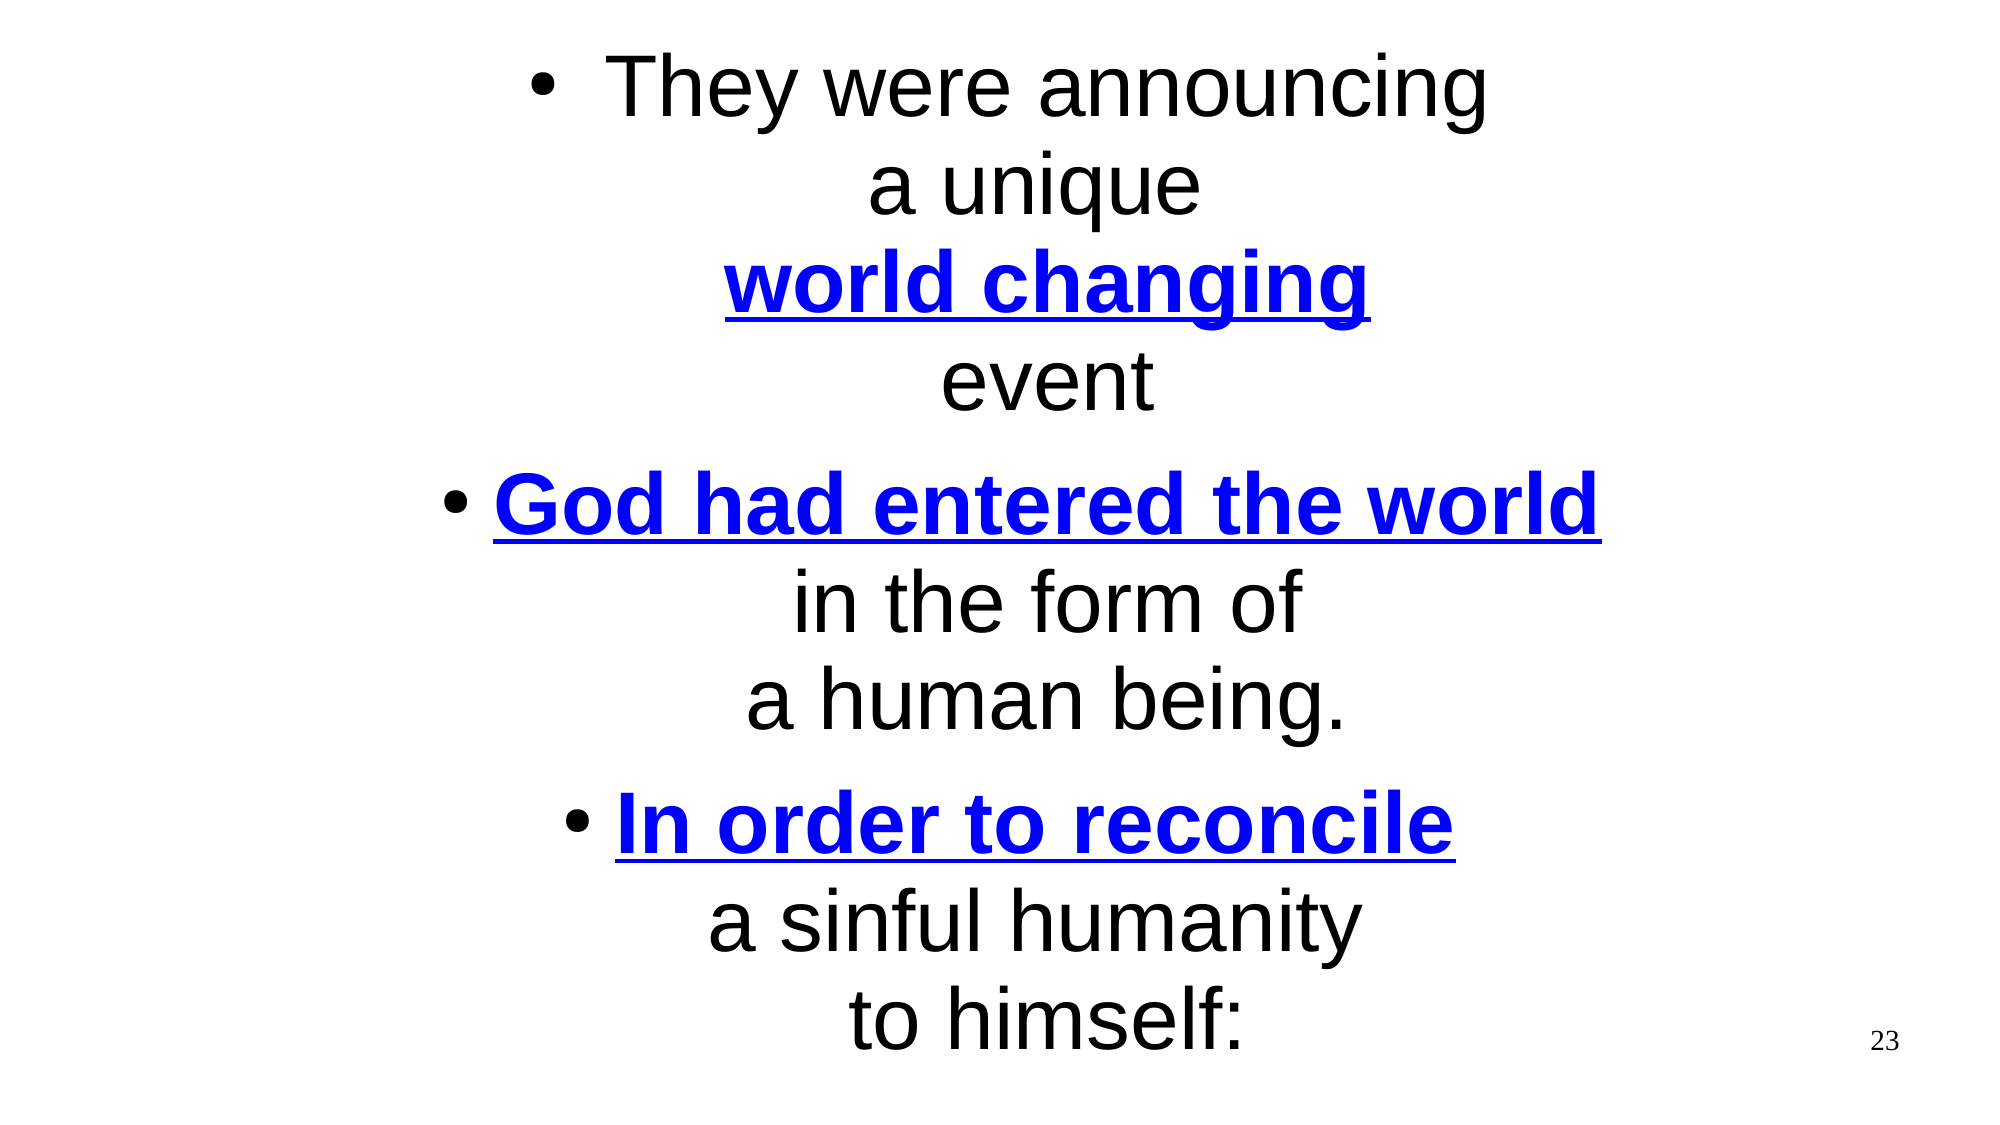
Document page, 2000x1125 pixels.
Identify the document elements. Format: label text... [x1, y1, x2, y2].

list They were announcing a unique world changing event God had entered the world in the form of a human being. In order to reconcile a sinful humanity to himself: [37, 37, 1988, 1088]
